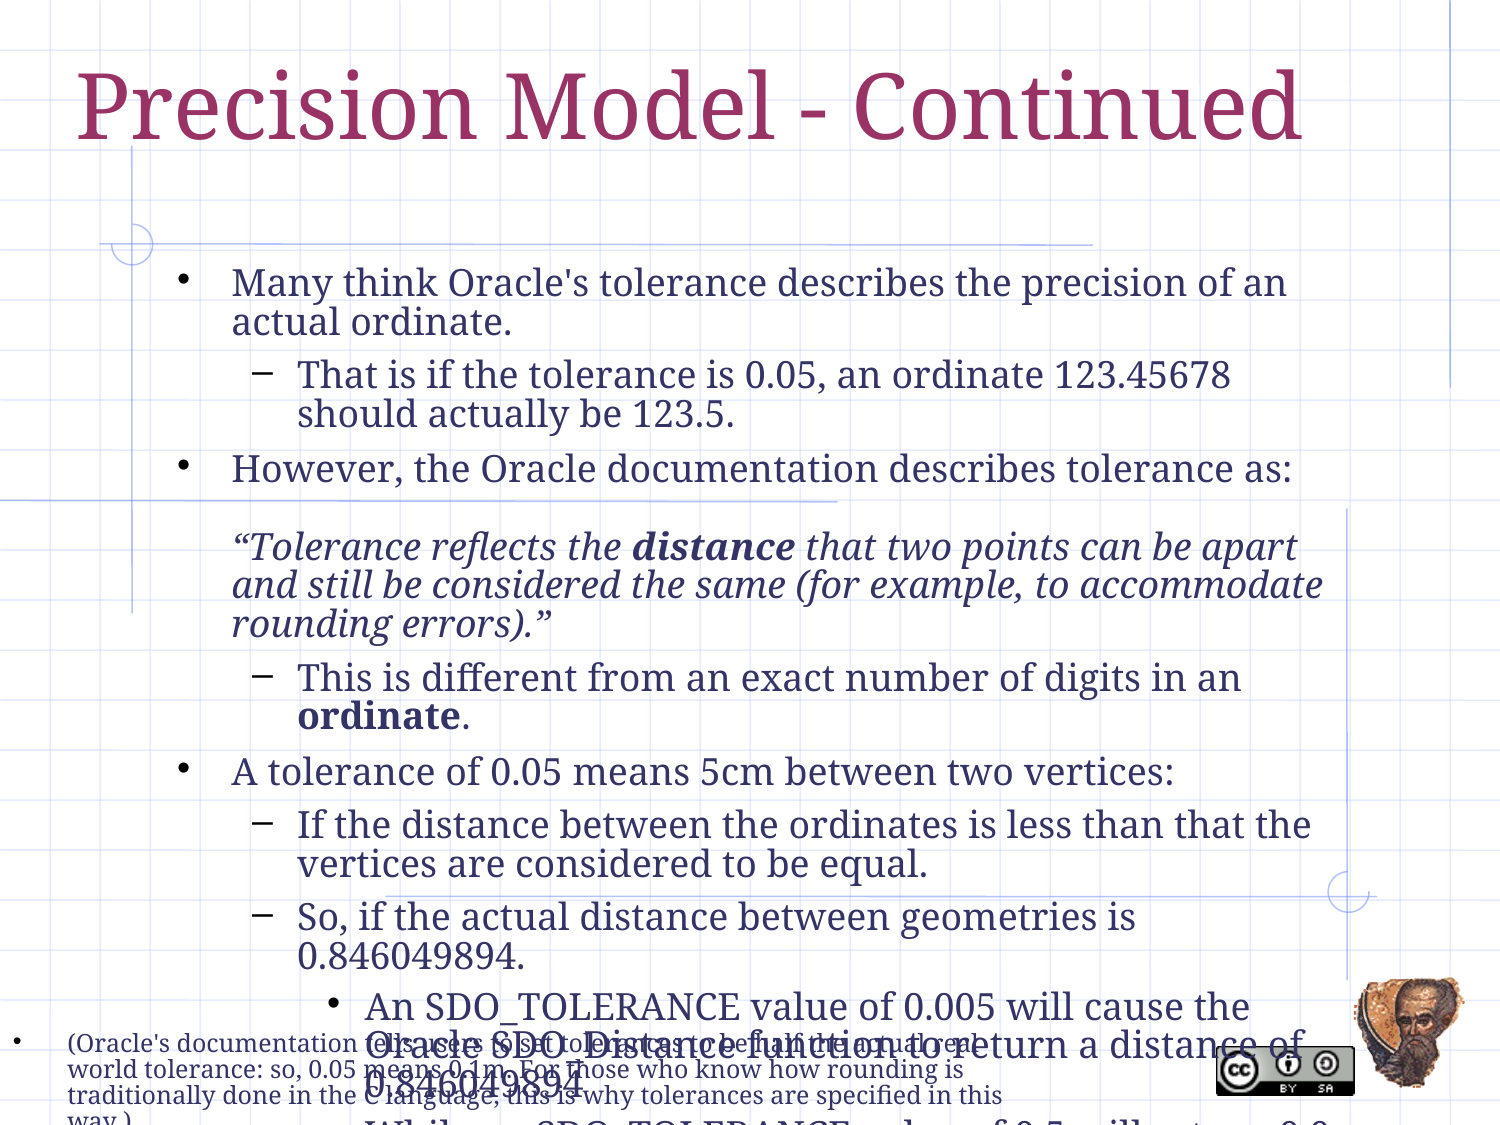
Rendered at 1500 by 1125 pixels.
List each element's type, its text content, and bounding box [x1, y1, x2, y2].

picture [1216, 976, 1465, 1096]
list Many think Oracle's tolerance describes the precision of an actual ordinate. That is if the tolerance is 0.05, an ordinate 123.45678 should actually be 123.5. However, the Oracle documentation describes tolerance as: “Tolerance reflects the distance that two points can be apart and still be considered the same (for example, to accommodate rounding errors).” This is different from an exact number of digits in an ordinate. A tolerance of 0.05 means 5cm between two vertices: If the distance between the ordinates is less than that the vertices are considered to be equal. So, if the actual distance between geometries is 0.846049894. An SDO_TOLERANCE value of 0.005 will cause the Oracle SDO_Distance function to return a distance of 0.846049894 While an SDO_TOLERANCE value of 0.5 will return 0.0. [177, 265, 1349, 1005]
picture [1273, 1046, 1283, 1056]
text_box (Oracle's documentation tells users to set tolerances to be half the actual real world tolerance: so, 0.05 means 0.1m. For those who know how rounding is traditionally done in the C language, this is why tolerances are specified in this way.) [12, 1032, 1005, 1117]
title Precision Model - Continued [74, 45, 1424, 177]
